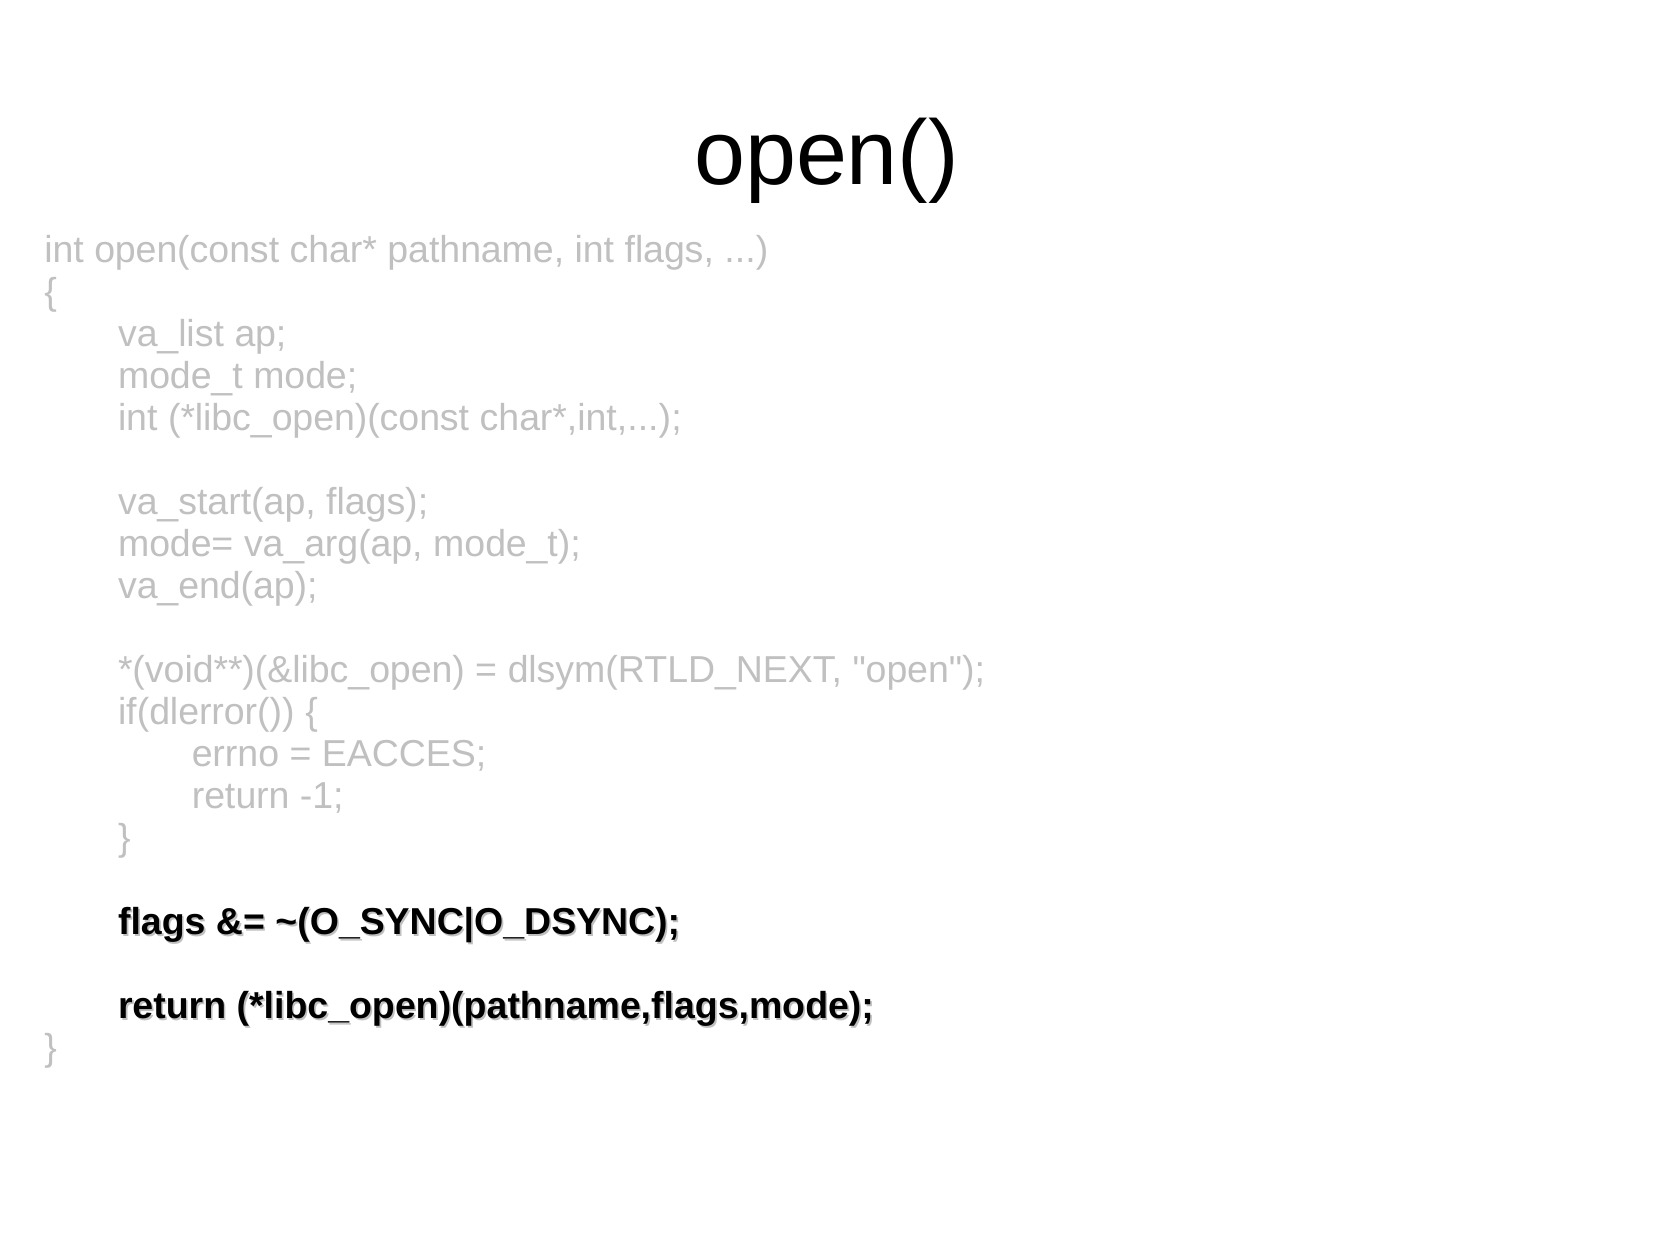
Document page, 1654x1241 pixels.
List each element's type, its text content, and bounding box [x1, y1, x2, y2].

text_box int open(const char* pathname, int flags, ...) { va_list ap; mode_t mode; int (*libc_open)(const char*,int,...); va_start(ap, flags); mode= va_arg(ap, mode_t); va_end(ap); *(void**)(&libc_open) = dlsym(RTLD_NEXT, "open"); if(dlerror()) { errno = EACCES; return -1; } flags &= ~(O_SYNC|O_DSYNC); return (*libc_open)(pathname,flags,mode); } [29, 221, 1625, 1152]
title open() [82, 56, 1571, 221]
